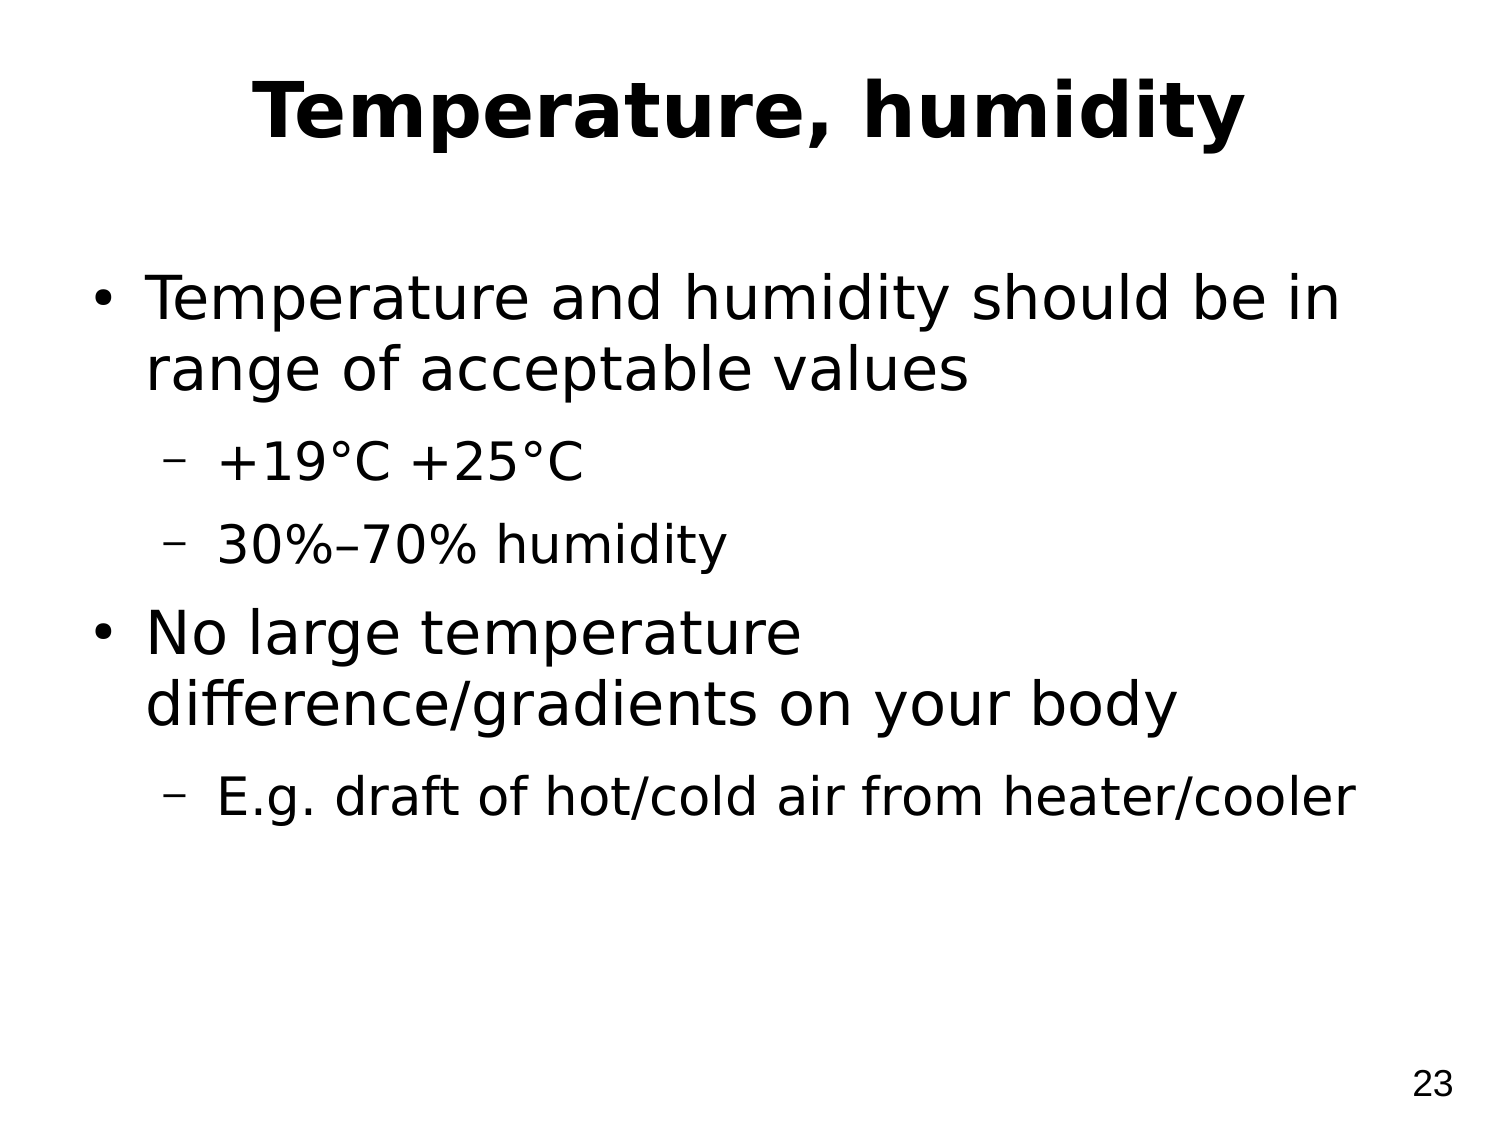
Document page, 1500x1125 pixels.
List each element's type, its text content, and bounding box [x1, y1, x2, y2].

title Temperature, humidity [75, 44, 1425, 177]
list Temperature and humidity should be in range of acceptable values +19°C +25°C 30%–70% humidity No large temperature difference/gradients on your body E.g. draft of hot/cold air from heater/cooler [75, 263, 1425, 916]
